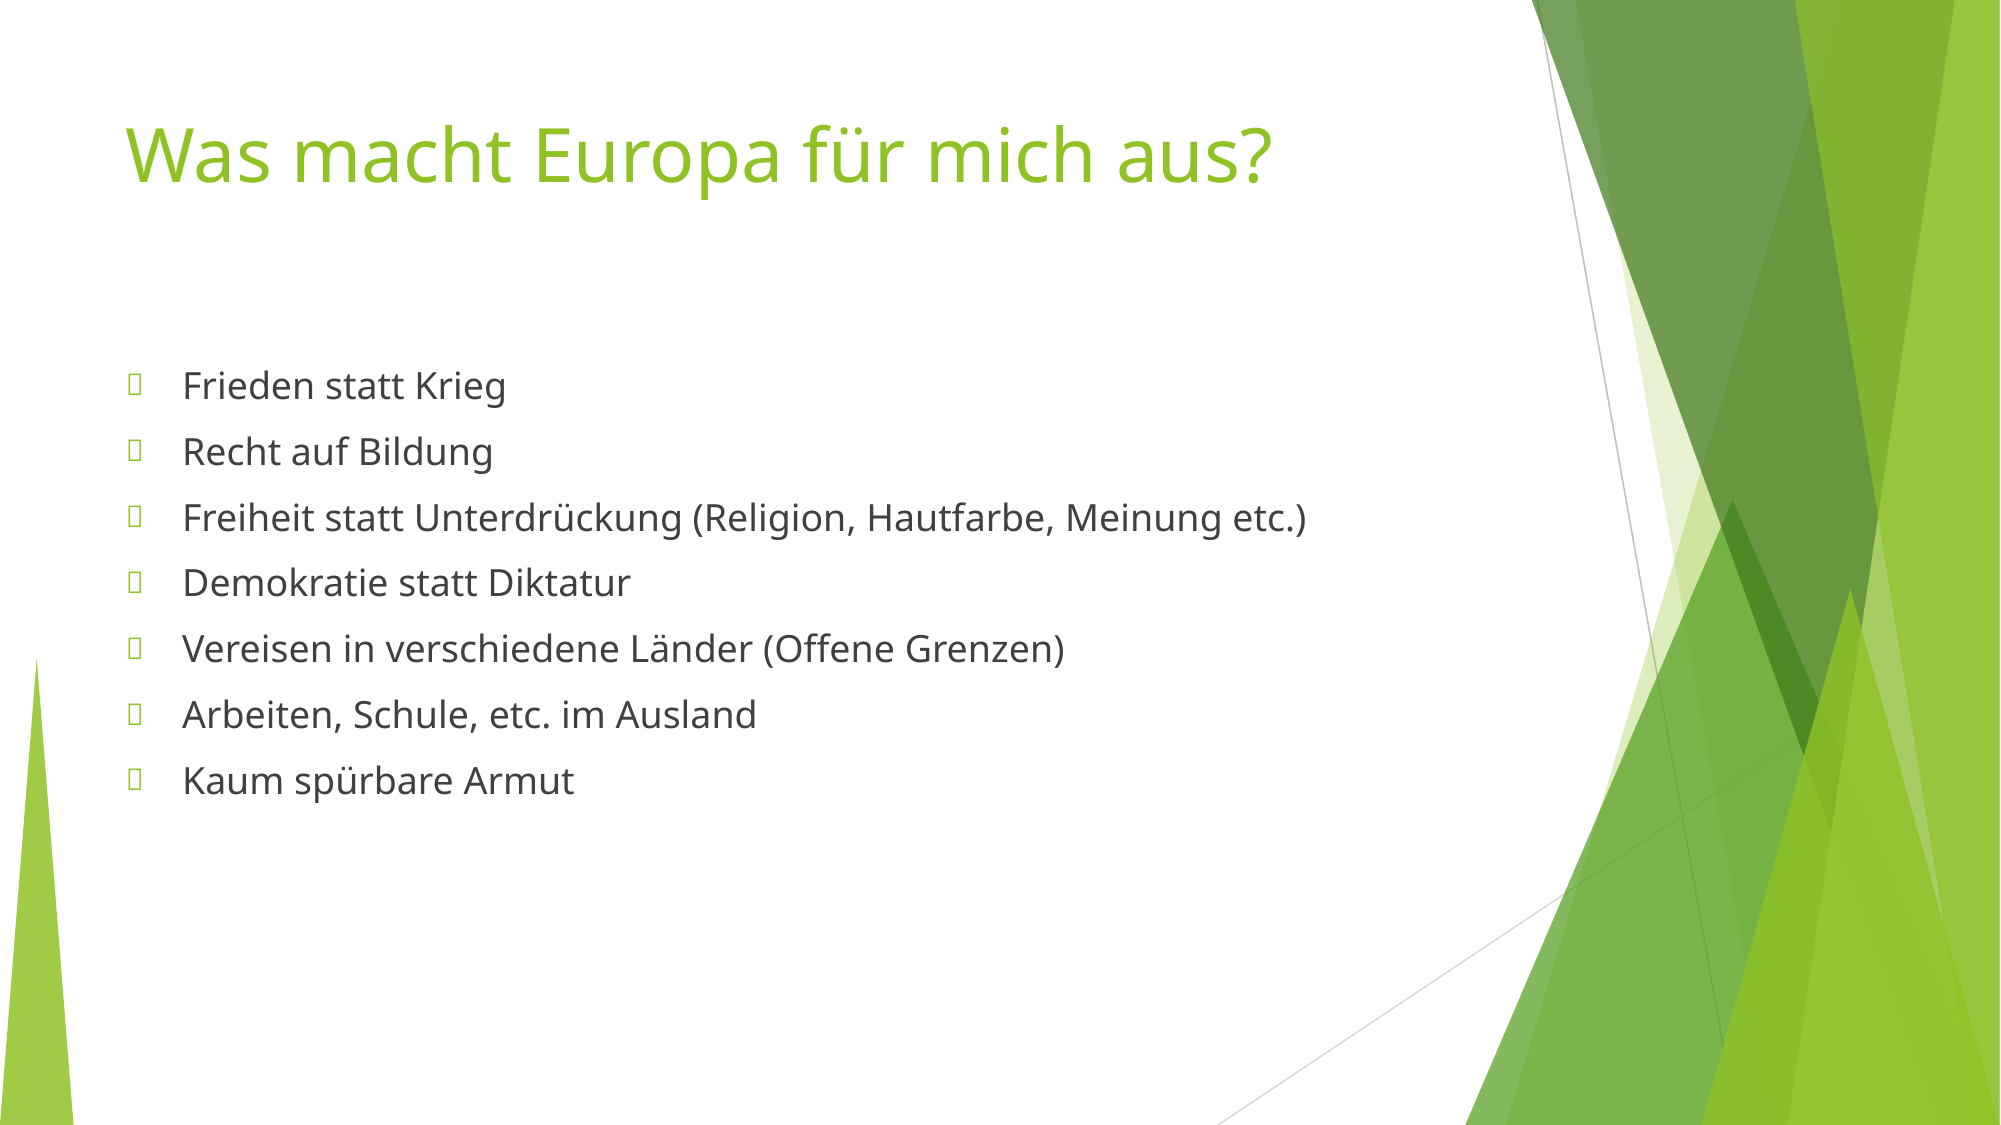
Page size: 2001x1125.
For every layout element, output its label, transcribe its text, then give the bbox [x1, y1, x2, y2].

list Frieden statt Krieg Recht auf Bildung Freiheit statt Unterdrückung (Religion, Hautfarbe, Meinung etc.) Demokratie statt Diktatur Vereisen in verschiedene Länder (Offene Grenzen) Arbeiten, Schule, etc. im Ausland Kaum spürbare Armut [111, 354, 1522, 992]
title Was macht Europa für mich aus? [111, 99, 1522, 317]
